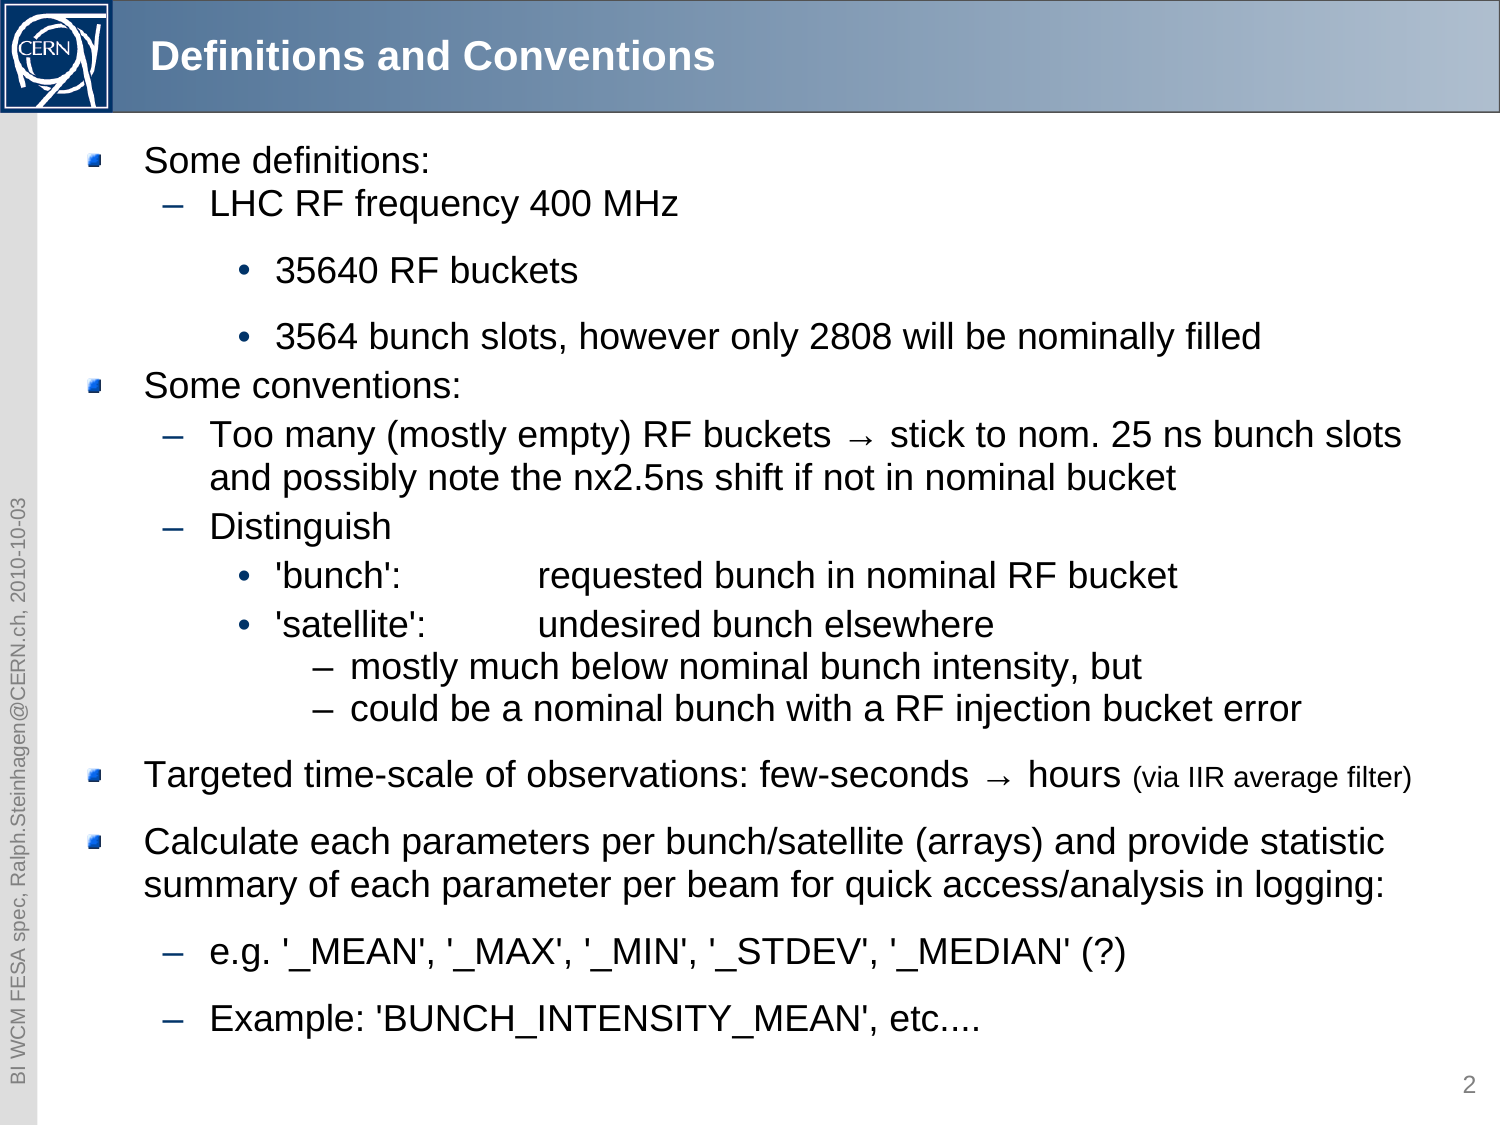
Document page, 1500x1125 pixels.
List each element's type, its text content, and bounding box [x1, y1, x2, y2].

list Some definitions: LHC RF frequency 400 MHz 35640 RF buckets 3564 bunch slots, however only 2808 will be nominally filled Some conventions: Too many (mostly empty) RF buckets → stick to nom. 25 ns bunch slots and possibly note the nx2.5ns shift if not in nominal bucket Distinguish 'bunch': requested bunch in nominal RF bucket 'satellite': undesired bunch elsewhere mostly much below nominal bunch intensity, but could be a nominal bunch with a RF injection bucket error Targeted time-scale of observations: few-seconds → hours (via IIR average filter) Calculate each parameters per bunch/satellite (arrays) and provide statistic summary of each parameter per beam for quick access/analysis in logging: e.g. '_MEAN', '_MAX', '_MIN', '_STDEV', '_MEDIAN' (?) Example: 'BUNCH_INTENSITY_MEAN', etc.... [87, 137, 1438, 1040]
picture [0, 0, 113, 113]
title Definitions and Conventions [150, 7, 1201, 106]
